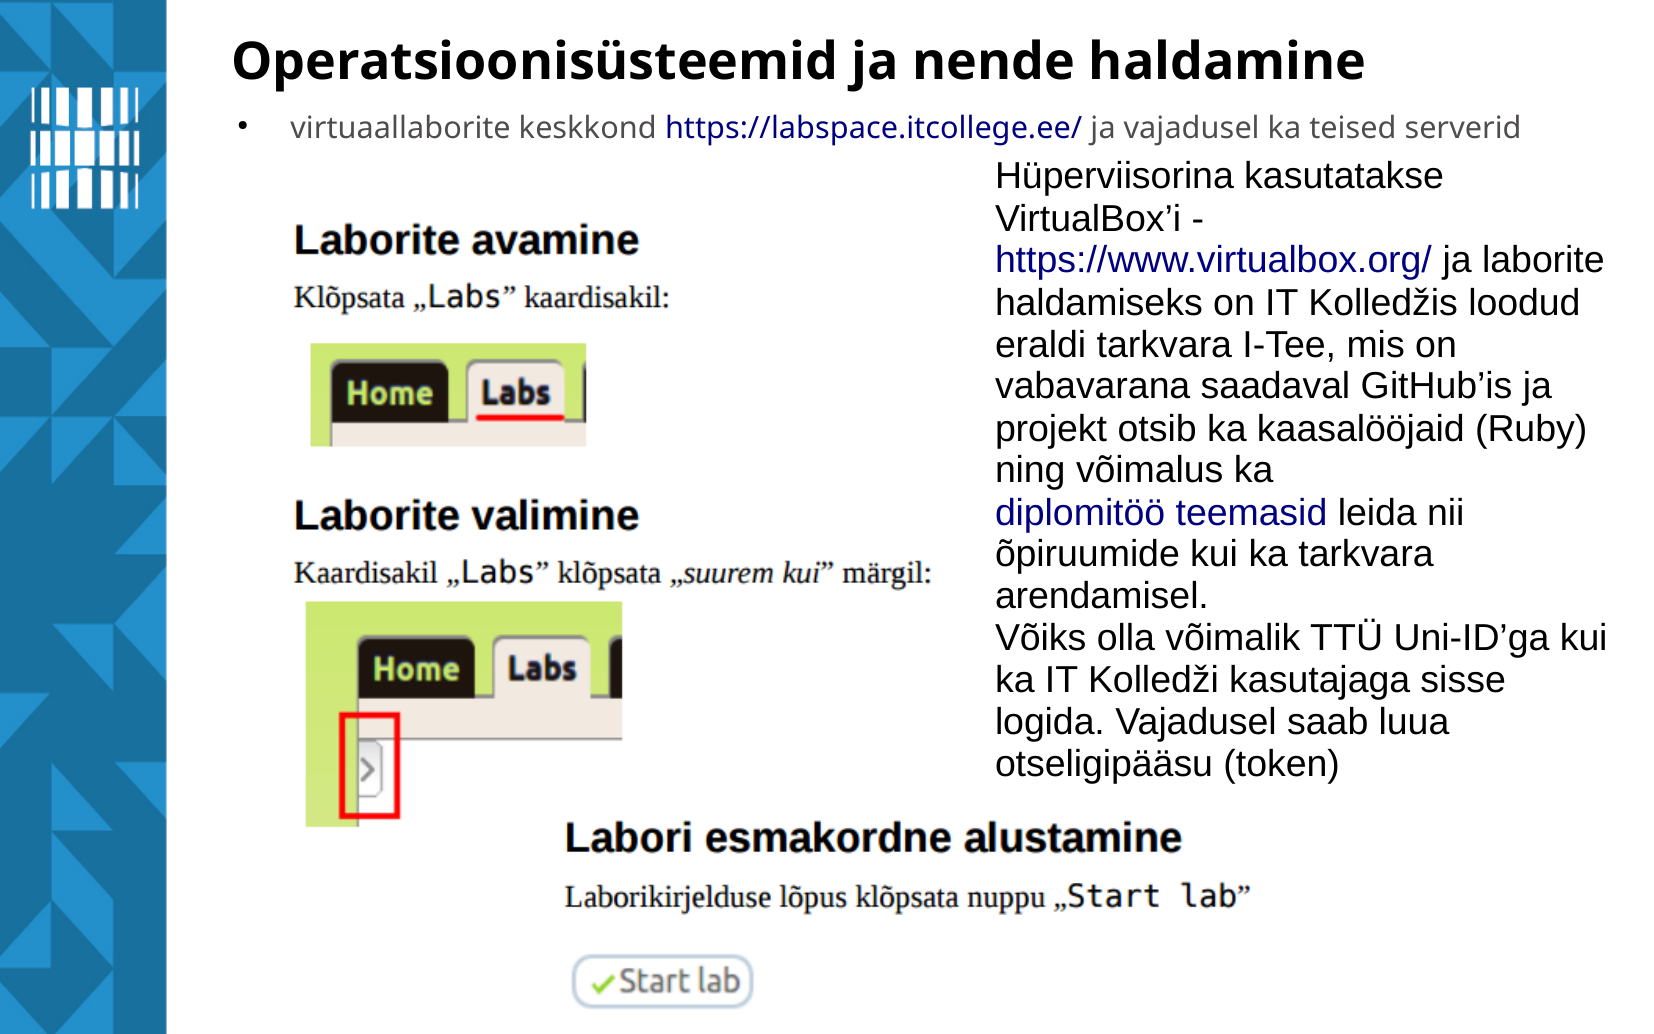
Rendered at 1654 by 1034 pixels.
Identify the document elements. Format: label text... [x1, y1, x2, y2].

list virtuaallaborite keskkond https://labspace.itcollege.ee/ ja vajadusel ka teised serverid [219, 106, 1595, 166]
picture [292, 212, 1267, 1022]
list Operatsioonisüsteemid ja nende haldamine [231, 23, 1536, 101]
picture [42, 108, 132, 208]
text_box Hüperviisorina kasutatakse VirtualBox’i - https://www.virtualbox.org/ ja laborite haldamiseks on IT Kolledžis loodud eraldi tarkvara I-Tee, mis on vabavarana saadaval GitHub’is ja projekt otsib ka kaasalööjaid (Ruby) ning võimalus ka diplomitöö teemasid leida nii õpiruumide kui ka tarkvara arendamisel. Võiks olla võimalik TTÜ Uni-ID’ga kui ka IT Kolledži kasutajaga sisse logida. Vajadusel saab luua otseligipääsu (token) [980, 147, 1630, 793]
